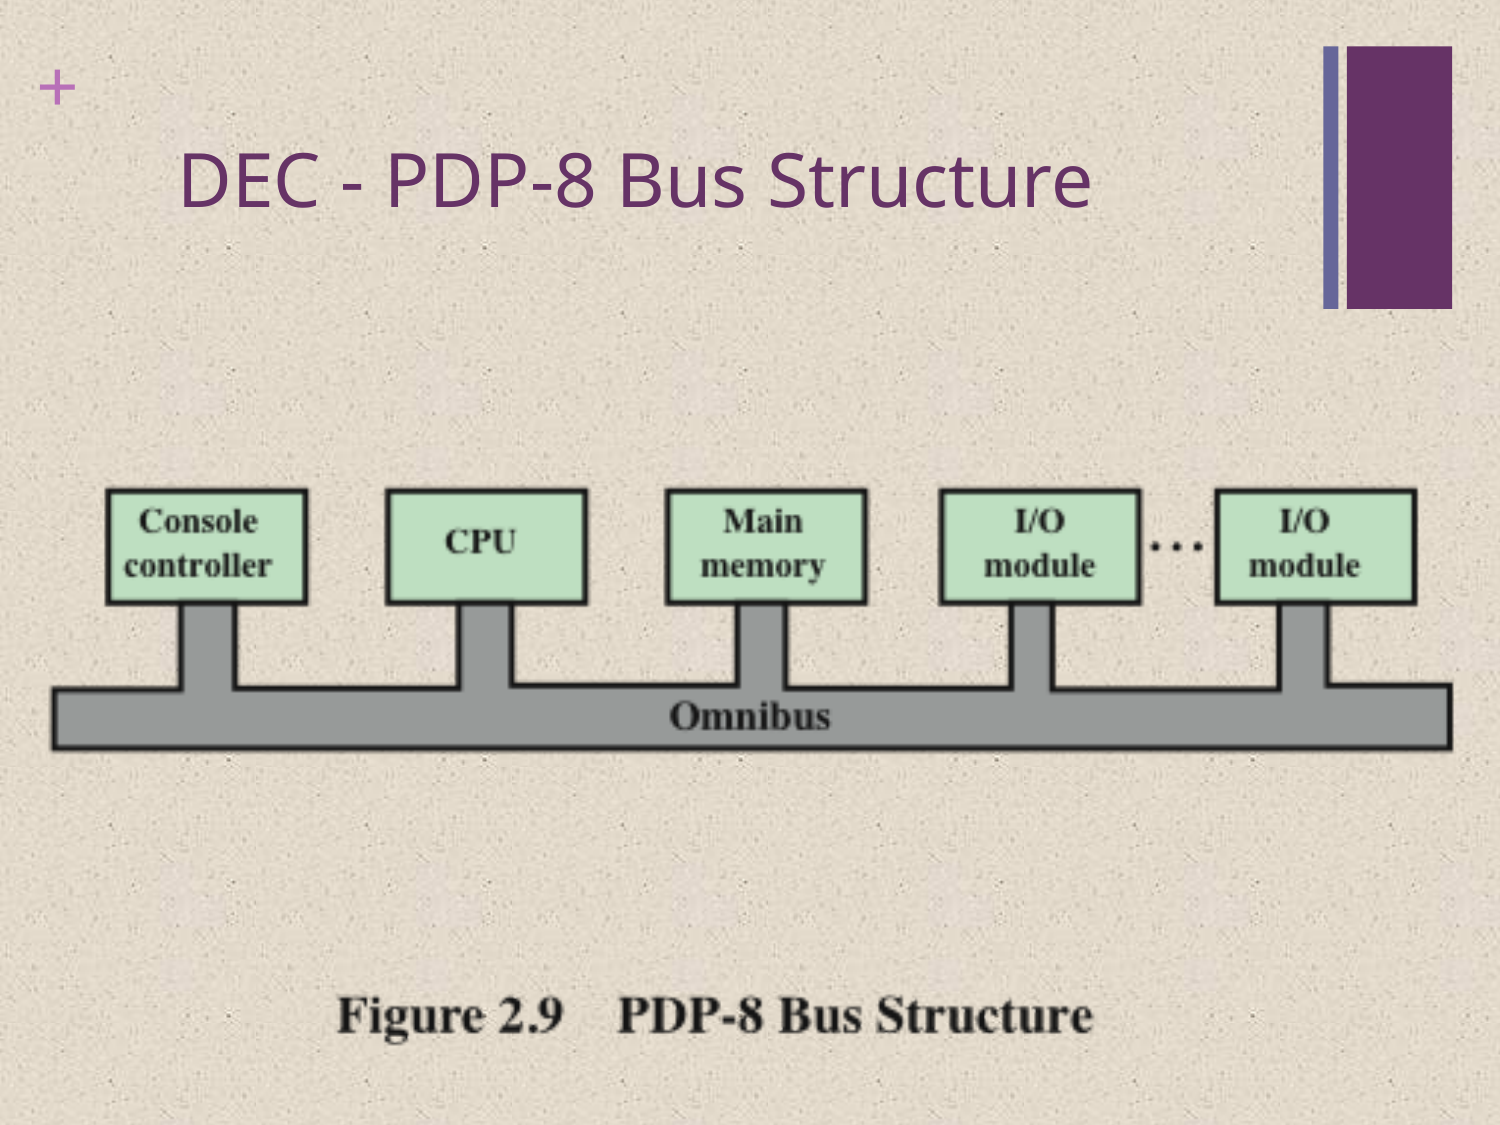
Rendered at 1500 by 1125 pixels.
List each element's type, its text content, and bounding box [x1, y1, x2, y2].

title DEC - PDP-8 Bus Structure [162, 125, 1403, 309]
picture [0, 0, 1500, 1125]
